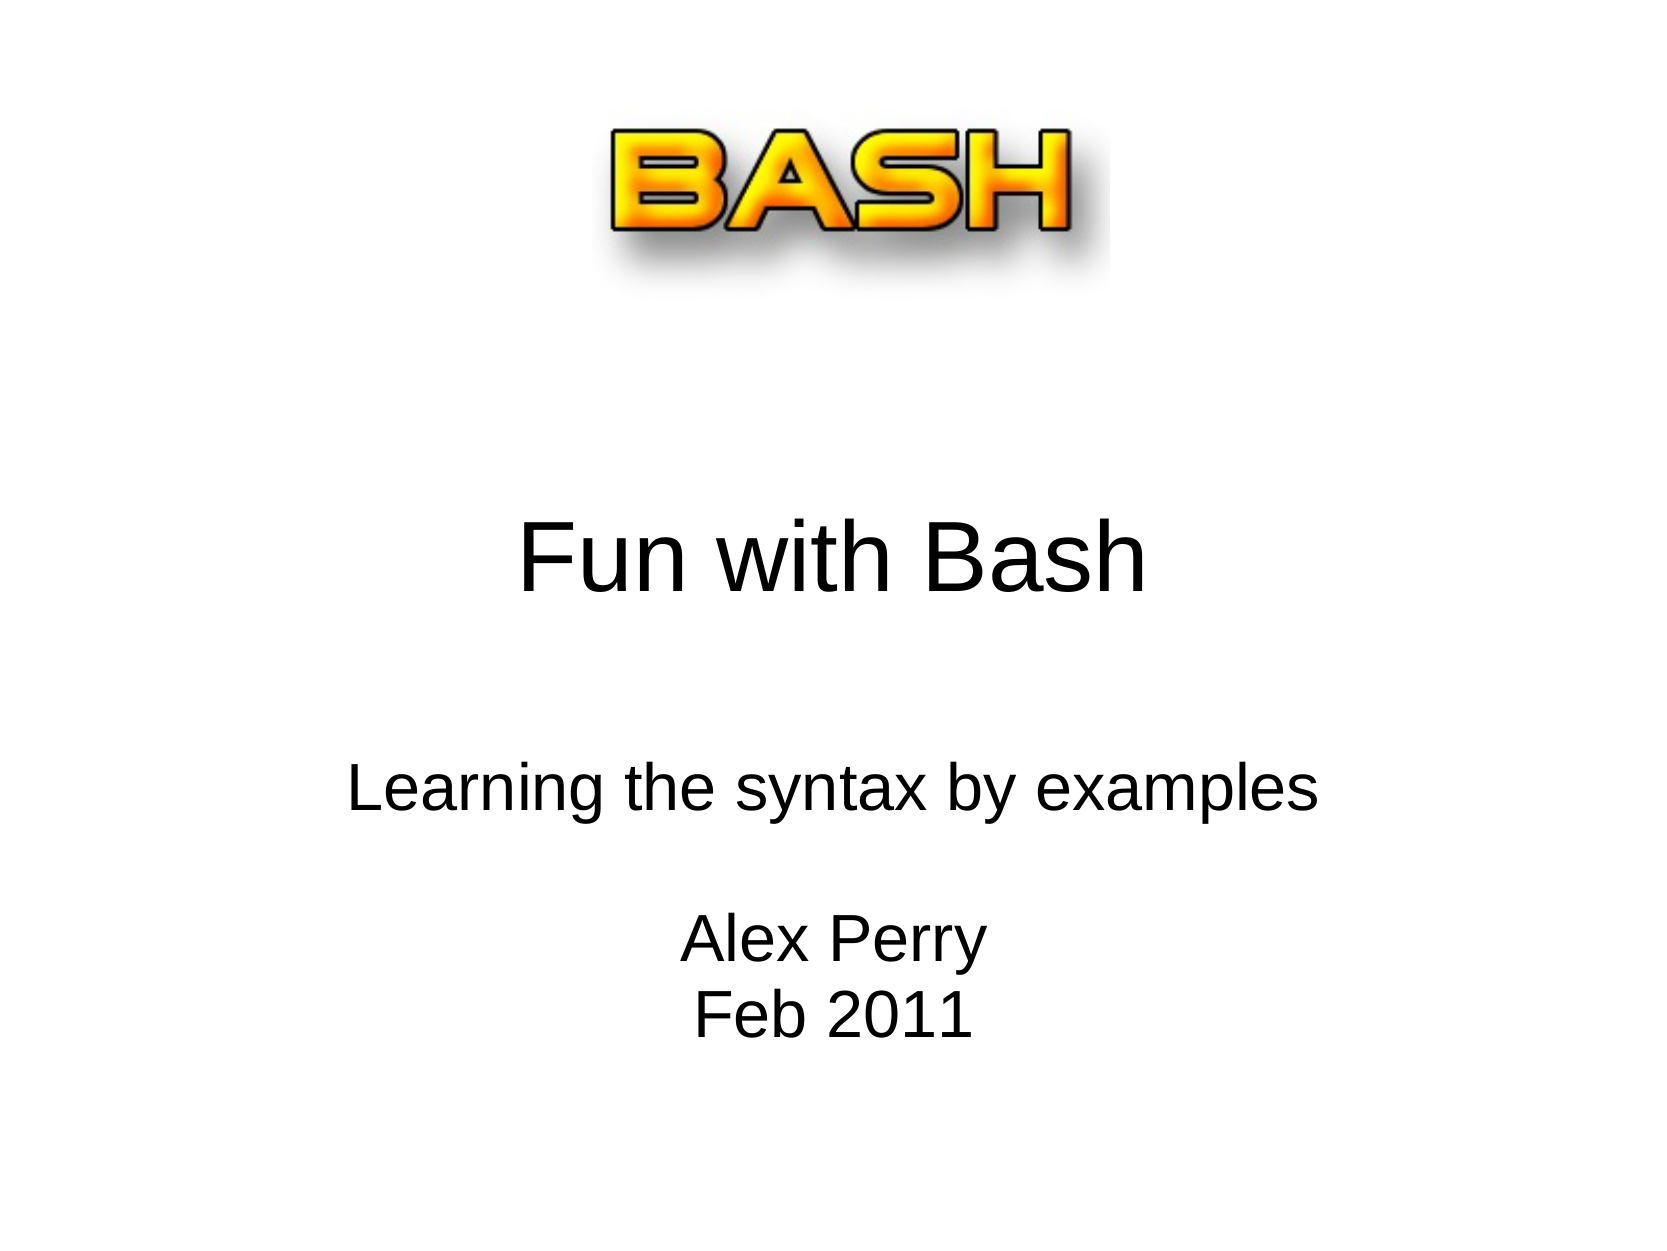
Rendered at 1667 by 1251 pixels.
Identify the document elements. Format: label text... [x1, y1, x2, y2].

title Fun with Bash [140, 500, 1527, 701]
subtitle Learning the syntax by examples Alex Perry Feb 2011 [291, 749, 1378, 1065]
picture [576, 77, 1110, 303]
